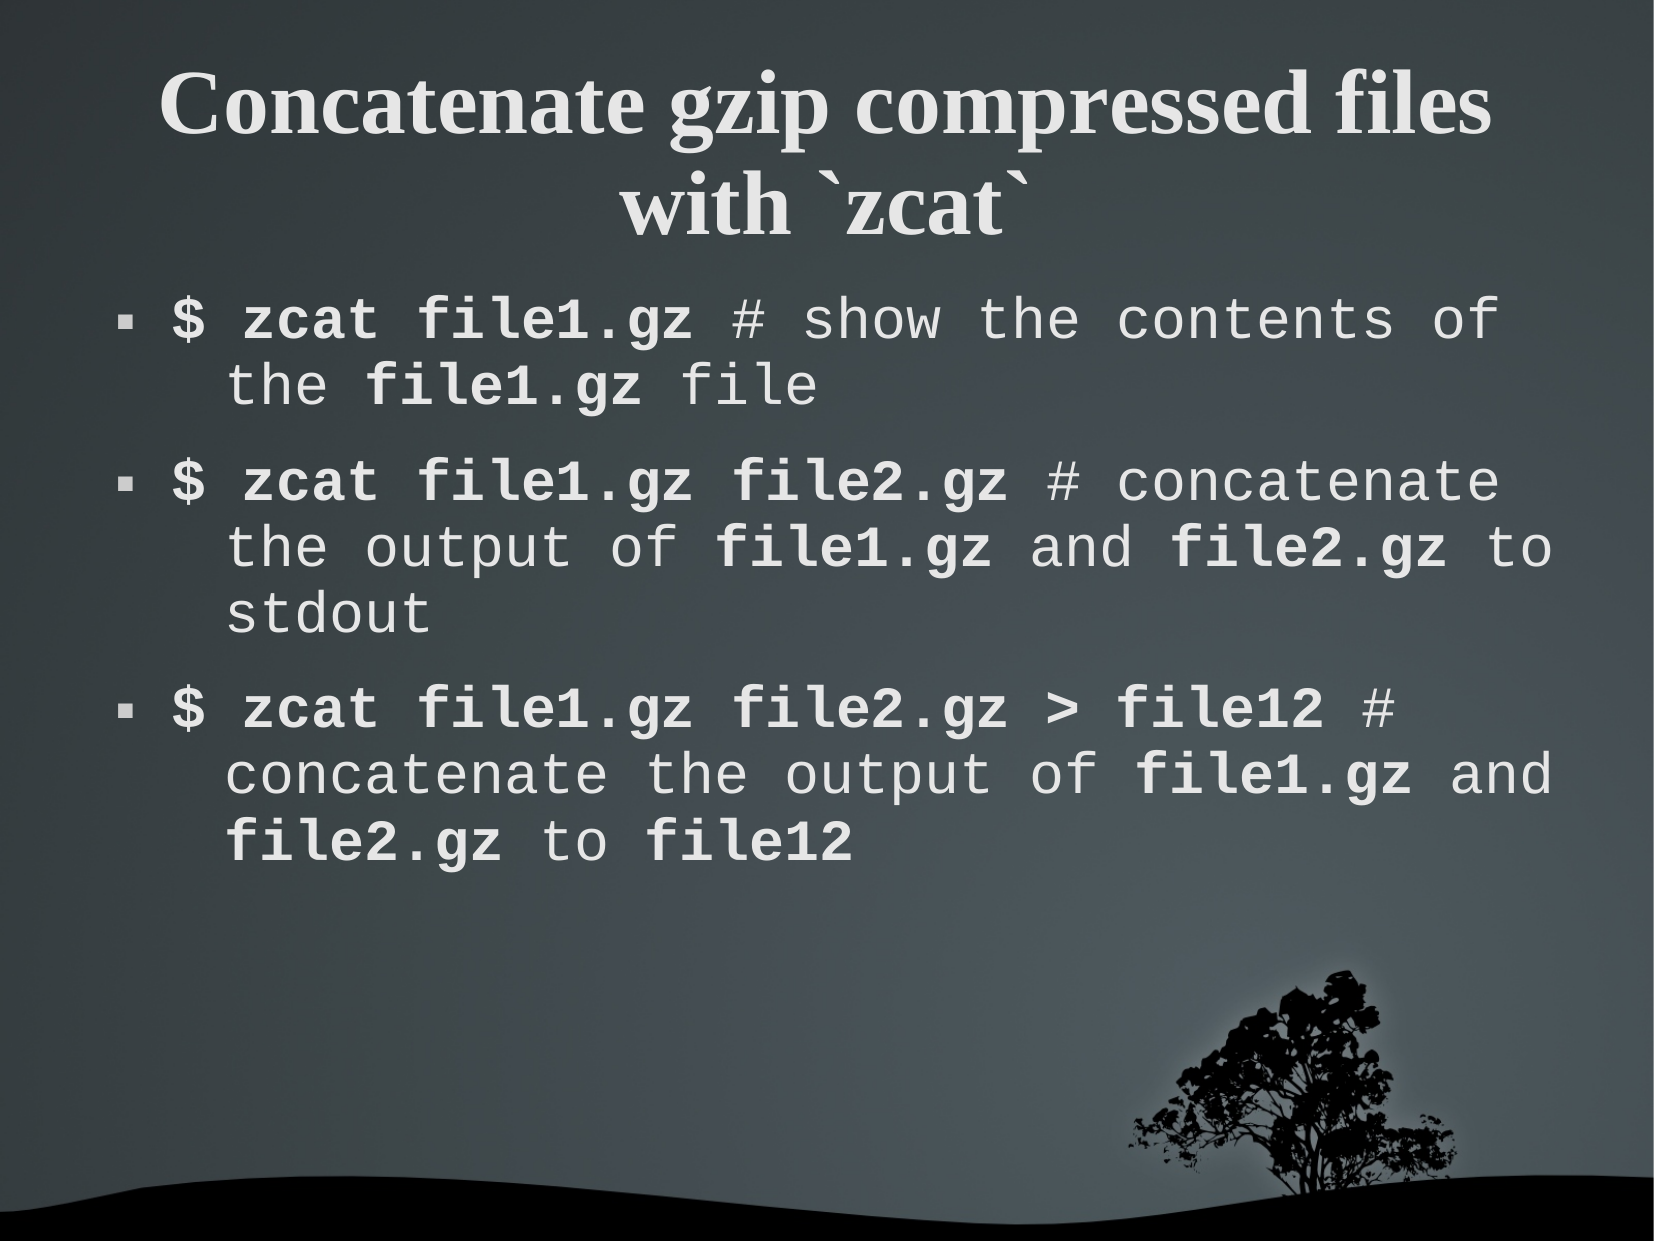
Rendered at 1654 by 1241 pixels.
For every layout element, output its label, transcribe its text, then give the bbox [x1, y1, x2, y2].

title Concatenate gzip compressed files with `zcat` [82, 33, 1571, 273]
picture [0, 0, 1654, 1241]
list $ zcat file1.gz # show the contents of the file1.gz file $ zcat file1.gz file2.gz # concatenate the output of file1.gz and file2.gz to stdout $ zcat file1.gz file2.gz > file12 # concatenate the output of file1.gz and file2.gz to file12 [82, 290, 1571, 1186]
